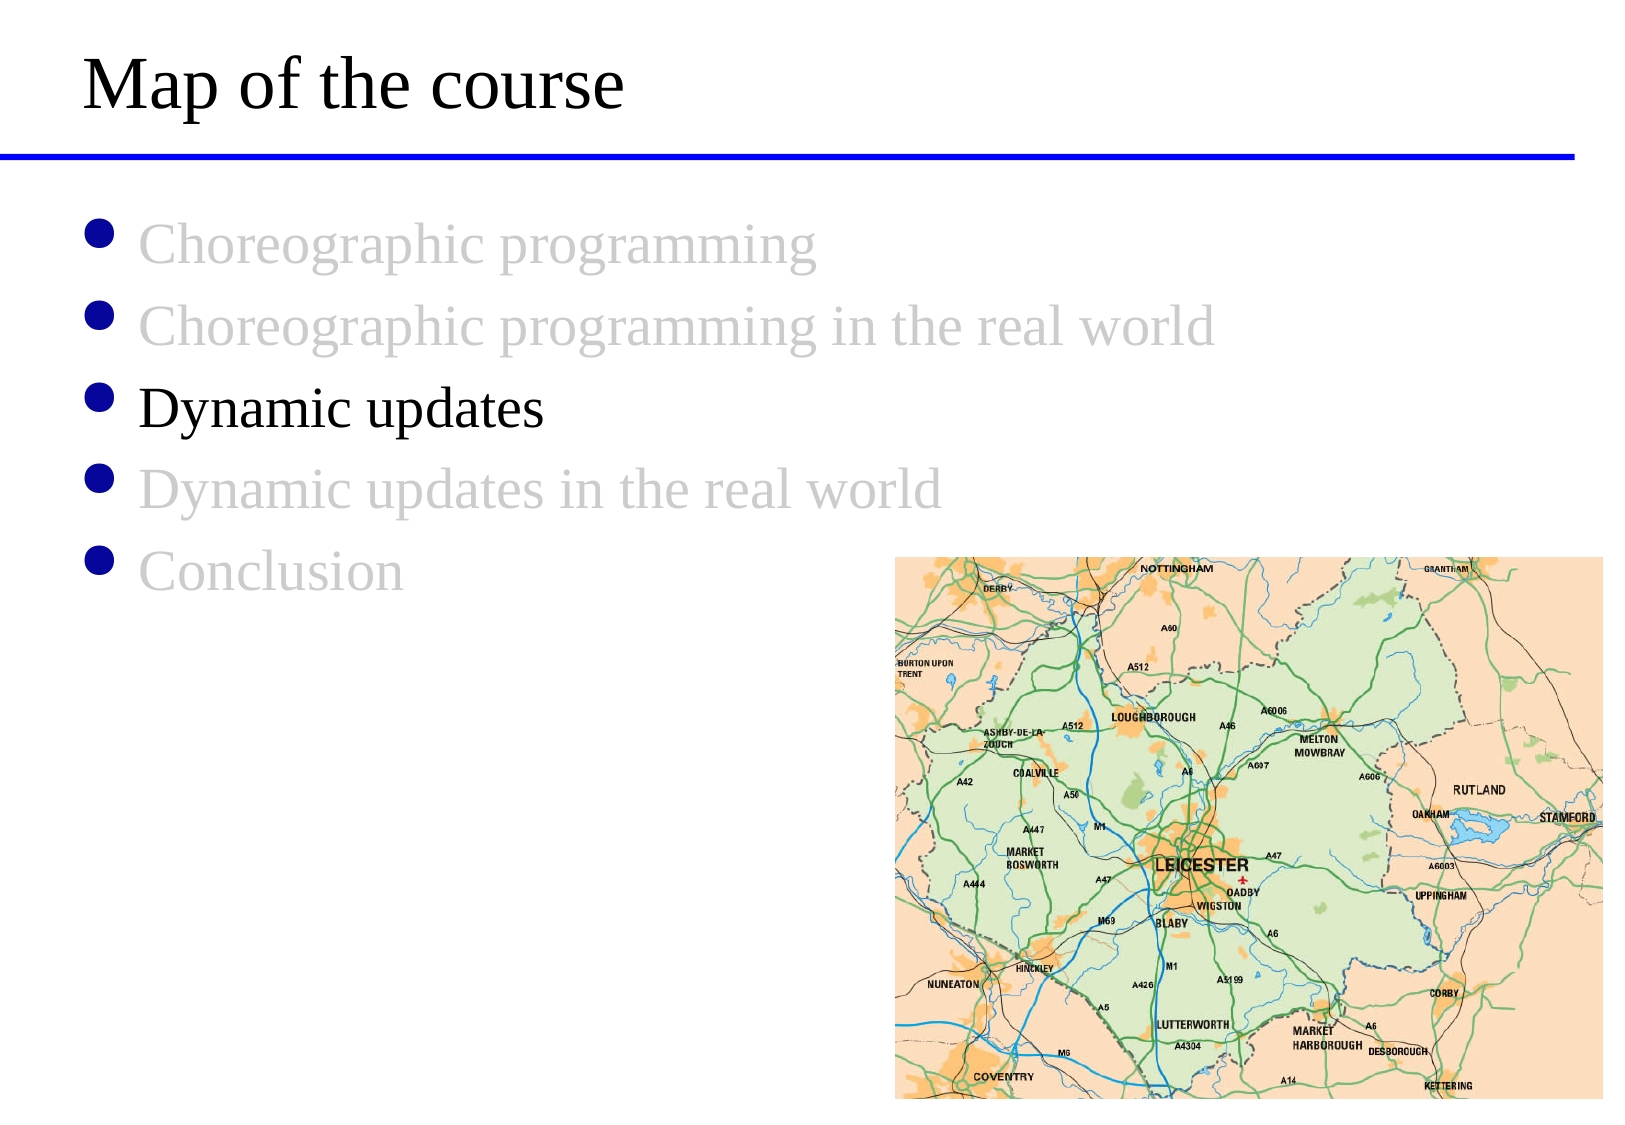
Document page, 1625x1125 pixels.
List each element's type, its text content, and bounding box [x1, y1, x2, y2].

picture [895, 557, 1603, 1099]
list Choreographic programming Choreographic programming in the real world Dynamic updates Dynamic updates in the real world Conclusion [67, 198, 1544, 1061]
title Map of the course [67, 27, 1544, 131]
